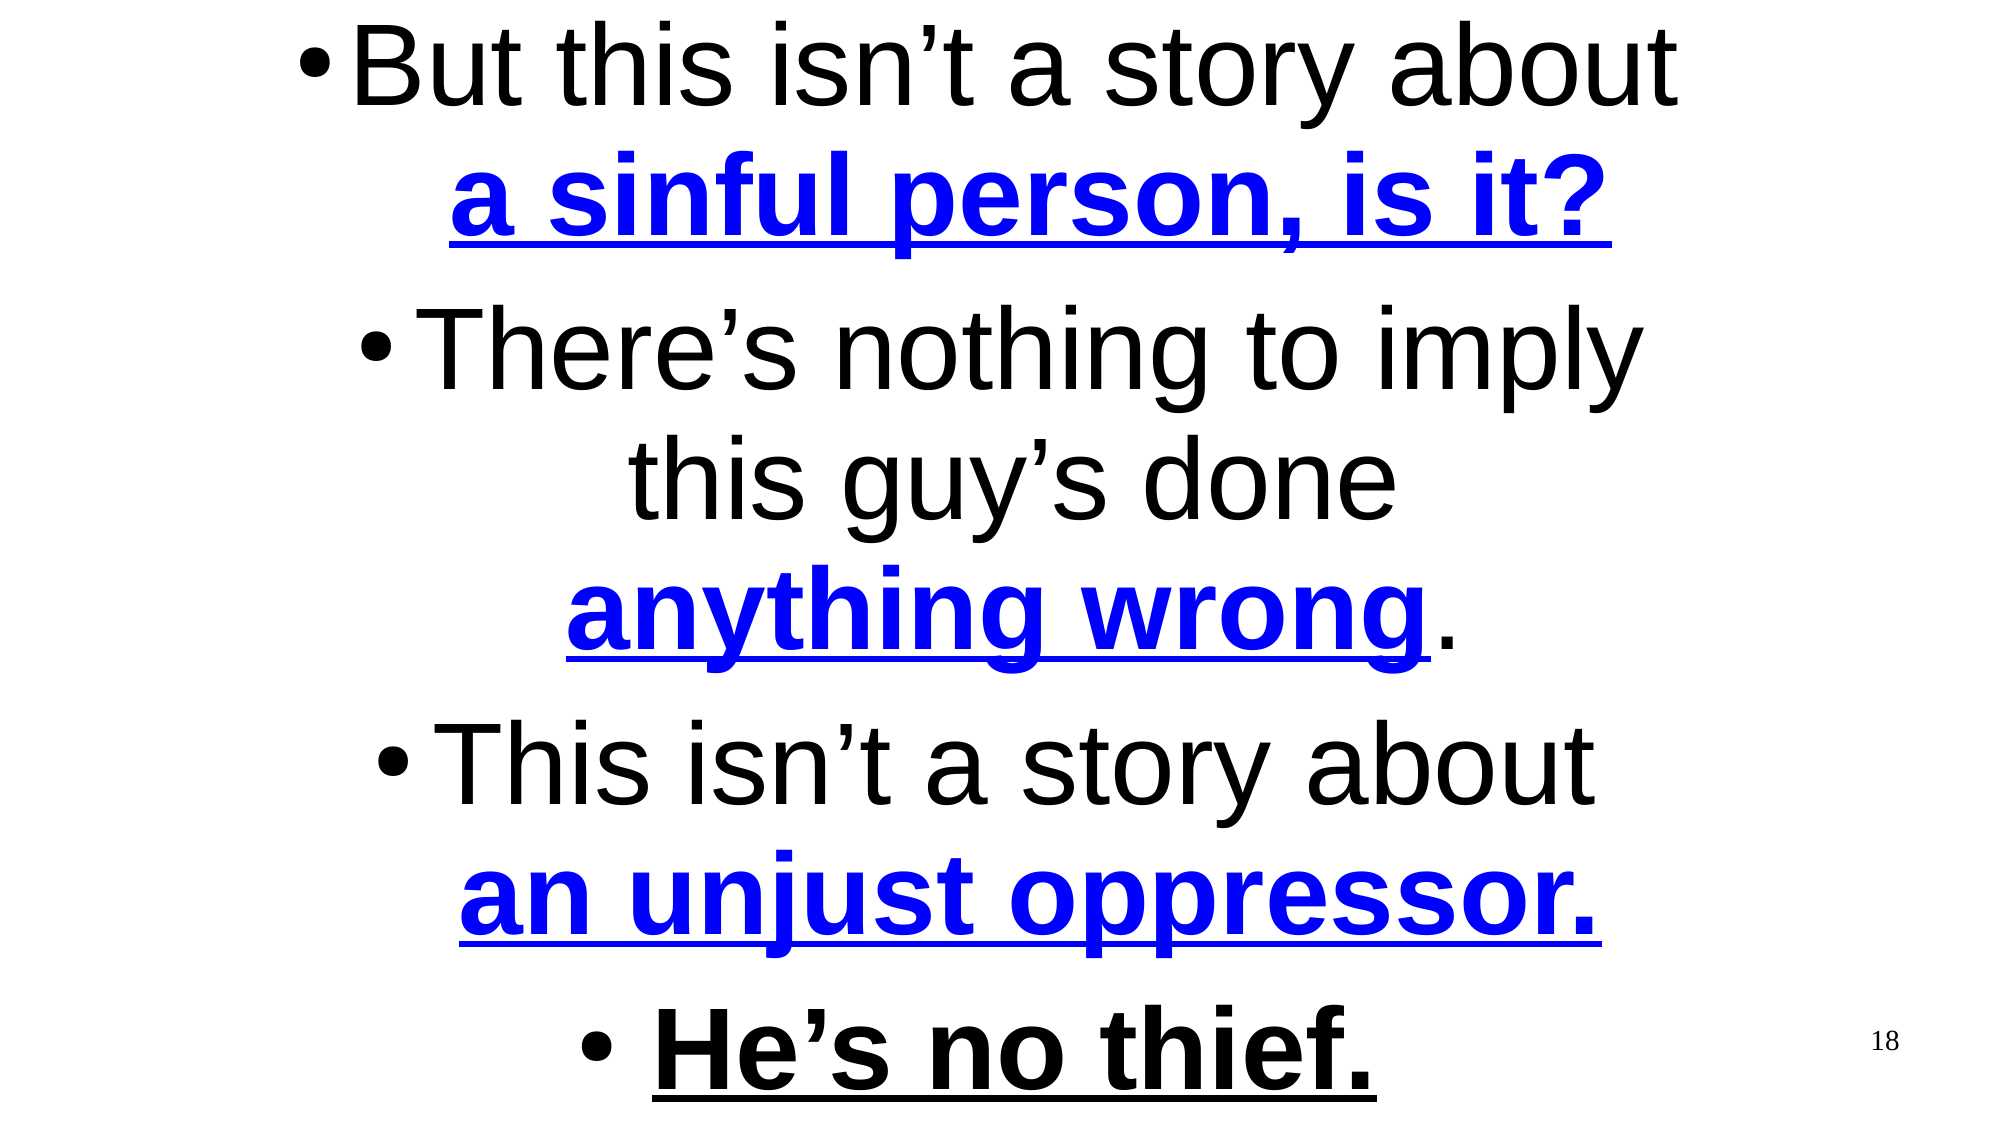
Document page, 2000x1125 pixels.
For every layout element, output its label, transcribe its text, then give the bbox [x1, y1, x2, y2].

list But this isn’t a story about a sinful person, is it? There’s nothing to imply this guy’s done anything wrong. This isn’t a story about an unjust oppressor. He’s no thief. [0, 0, 1996, 1123]
